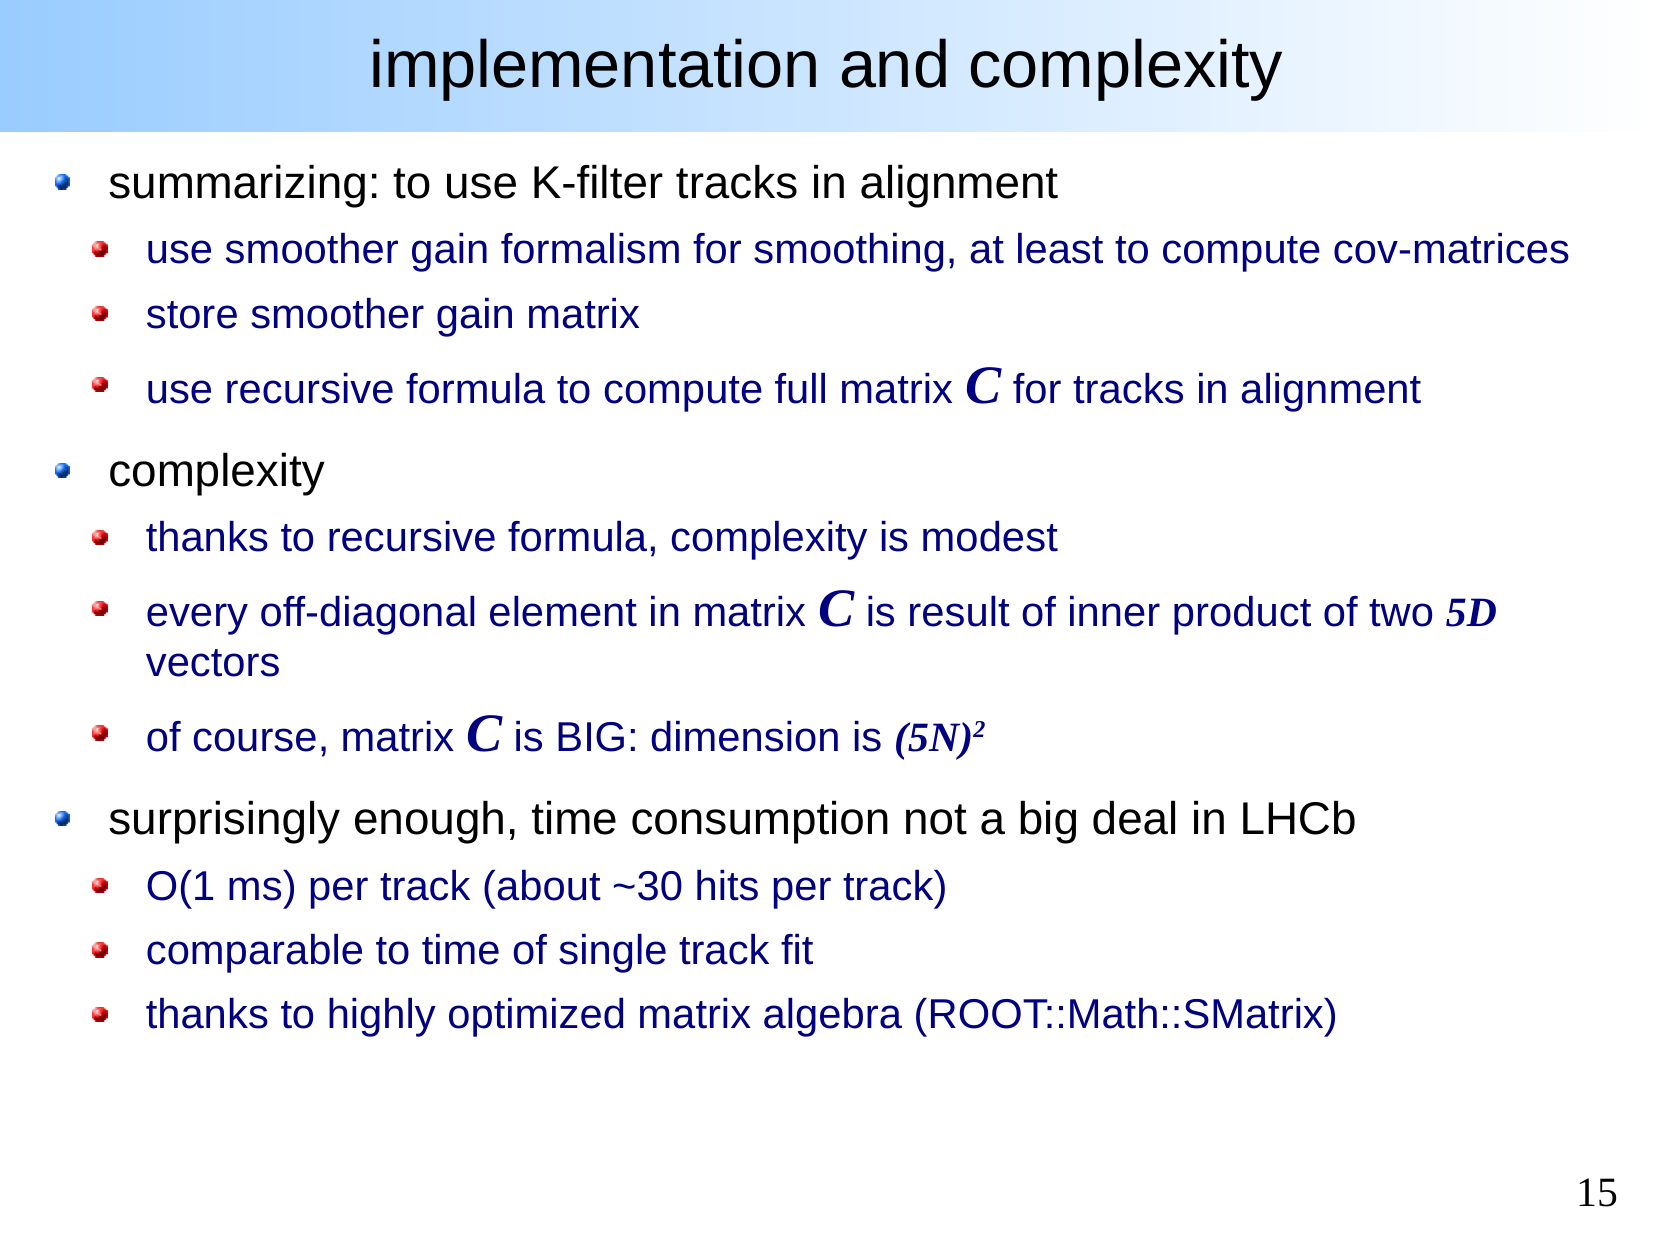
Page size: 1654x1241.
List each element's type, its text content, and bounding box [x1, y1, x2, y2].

list summarizing: to use K-filter tracks in alignment use smoother gain formalism for smoothing, at least to compute cov-matrices store smoother gain matrix use recursive formula to compute full matrix C for tracks in alignment complexity thanks to recursive formula, complexity is modest every off-diagonal element in matrix C is result of inner product of two 5D vectors of course, matrix C is BIG: dimension is (5N)2 surprisingly enough, time consumption not a big deal in LHCb O(1 ms) per track (about ~30 hits per track) comparable to time of single track fit thanks to highly optimized matrix algebra (ROOT::Math::SMatrix) [37, 156, 1613, 1069]
title implementation and complexity [82, 19, 1571, 108]
